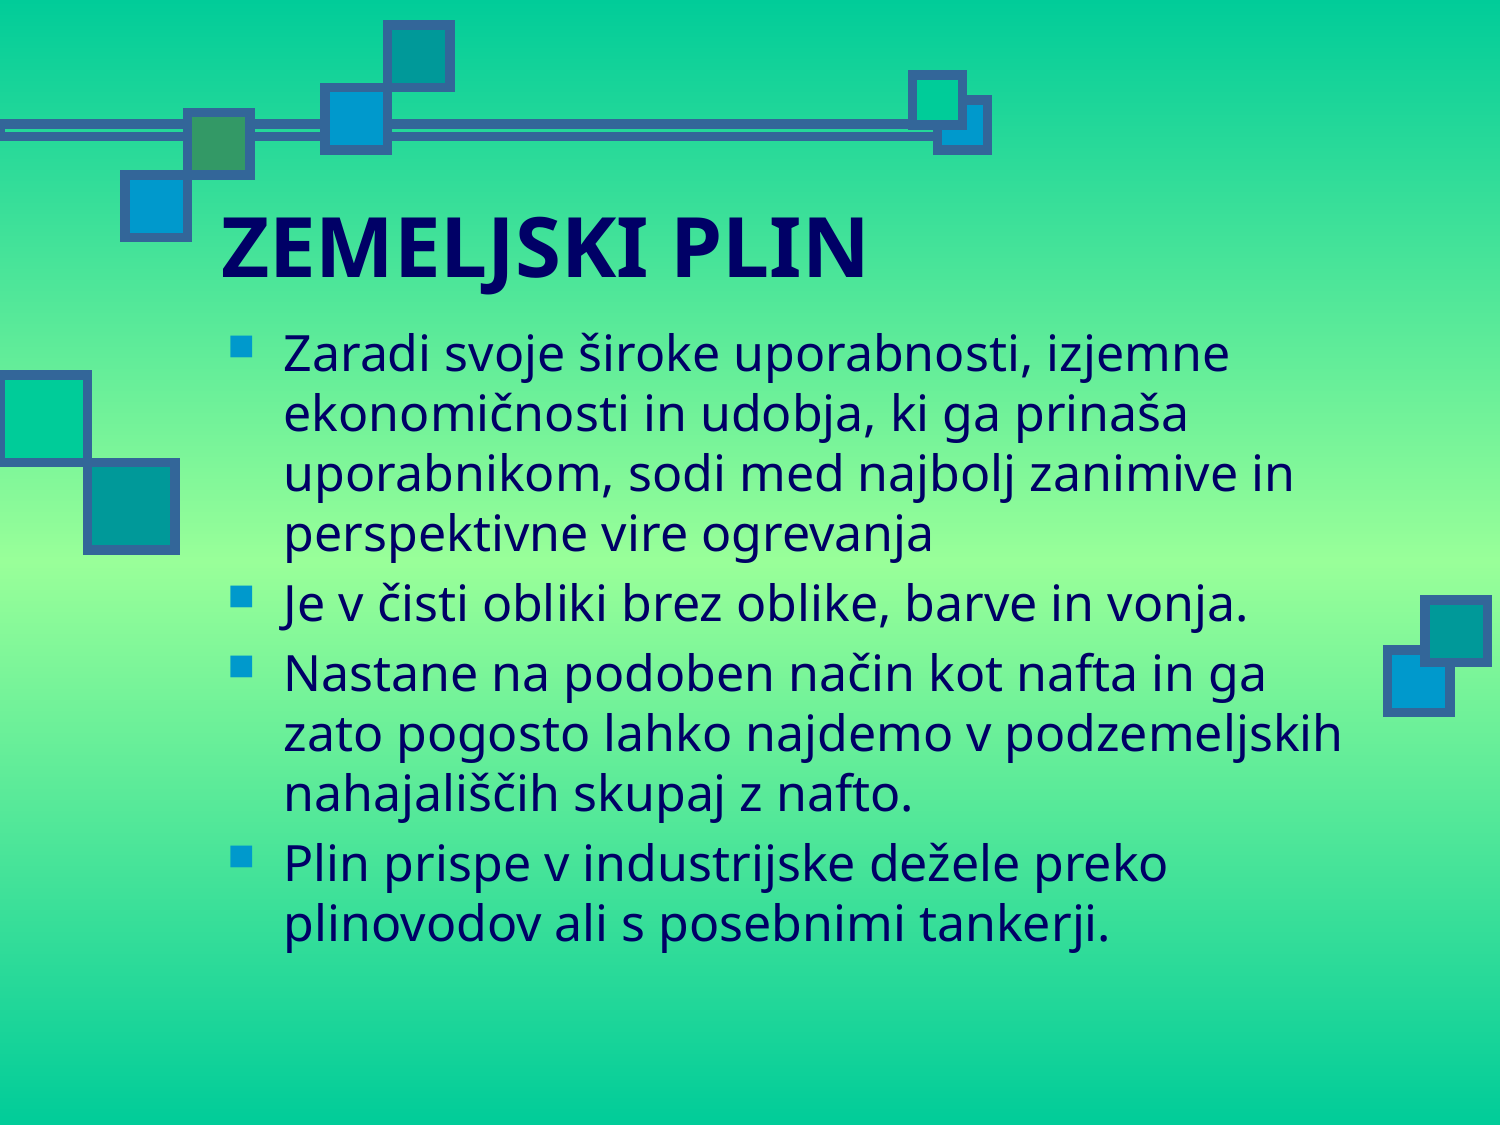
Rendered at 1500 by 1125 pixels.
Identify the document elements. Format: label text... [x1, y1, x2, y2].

title ZEMELJSKI PLIN [206, 125, 1369, 363]
list Zaradi svoje široke uporabnosti, izjemne ekonomičnosti in udobja, ki ga prinaša uporabnikom, sodi med najbolj zanimive in perspektivne vire ogrevanja Je v čisti obliki brez oblike, barve in vonja. Nastane na podoben način kot nafta in ga zato pogosto lahko najdemo v podzemeljskih nahajališčih skupaj z nafto. Plin prispe v industrijske dežele preko plinovodov ali s posebnimi tankerji. [212, 314, 1375, 1013]
